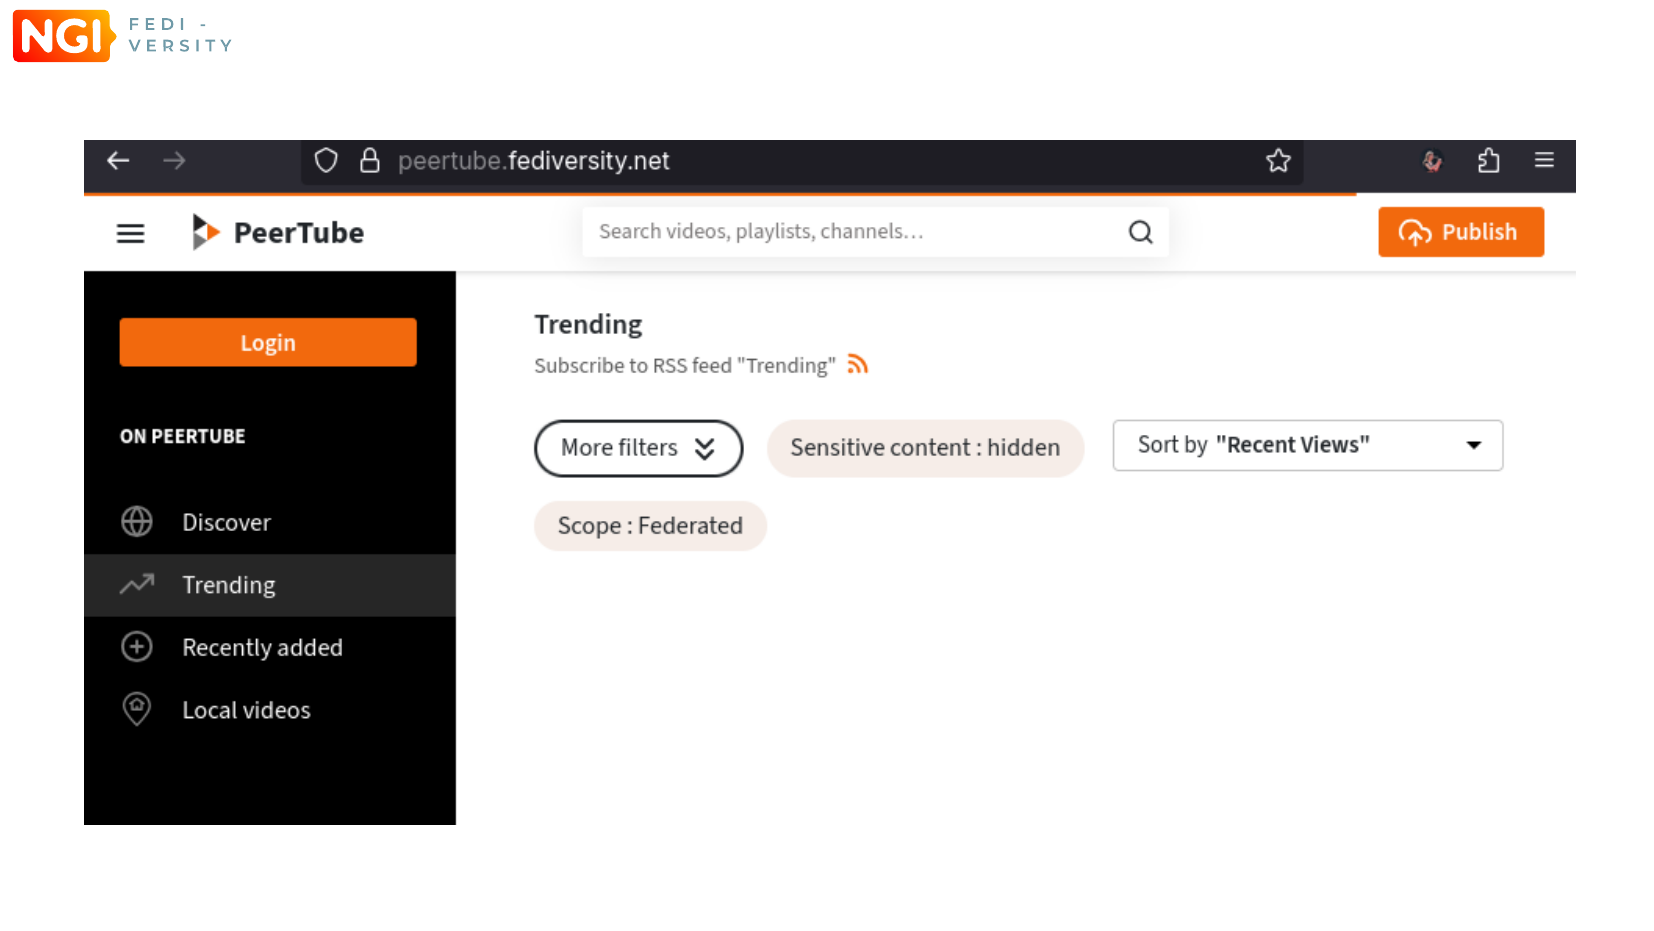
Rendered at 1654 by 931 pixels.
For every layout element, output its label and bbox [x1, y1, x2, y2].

picture [12, 9, 232, 63]
picture [84, 140, 1576, 826]
